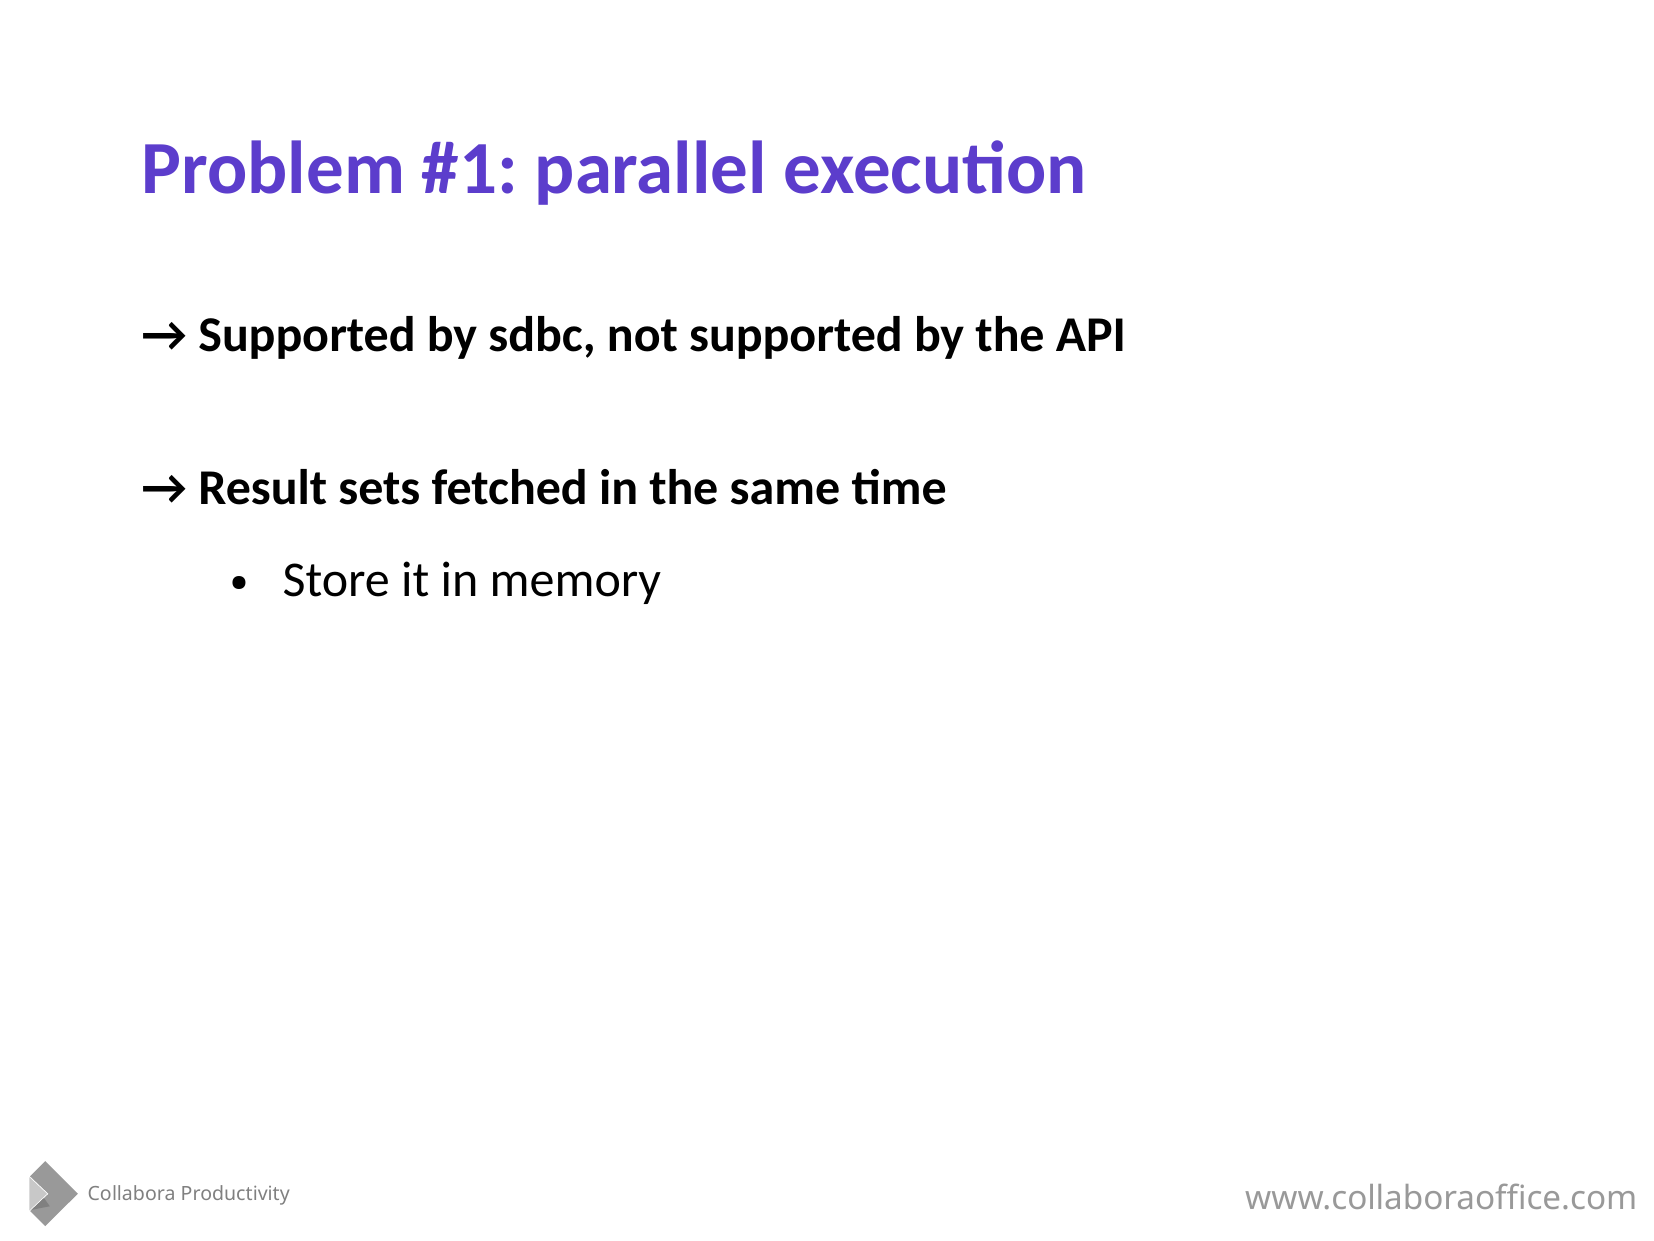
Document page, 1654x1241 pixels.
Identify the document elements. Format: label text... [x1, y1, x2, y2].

list → Supported by sdbc, not supported by the API → Result sets fetched in the same time Store it in memory [141, 302, 1512, 1130]
title Problem #1: parallel execution [141, 37, 1571, 213]
